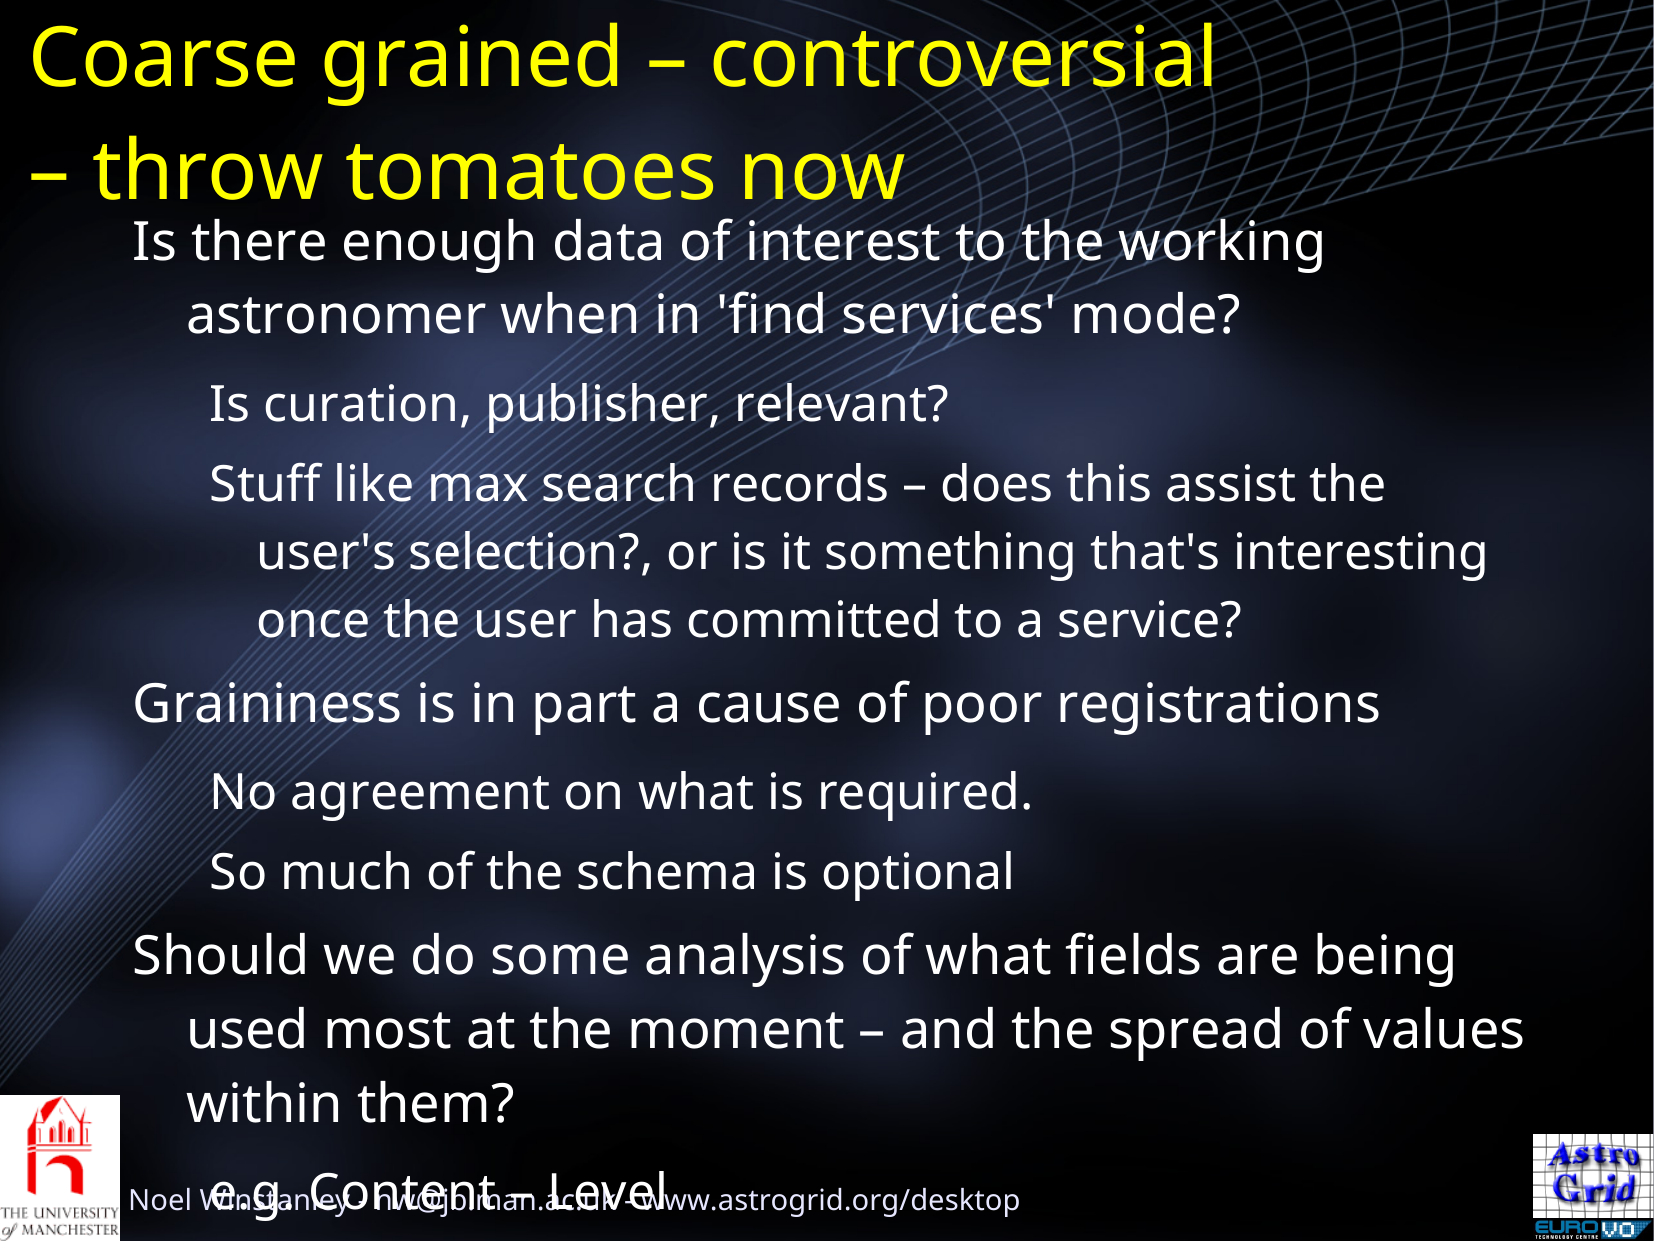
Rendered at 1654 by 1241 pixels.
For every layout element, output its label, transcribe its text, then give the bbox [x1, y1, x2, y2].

picture [0, 0, 1654, 1241]
list Is there enough data of interest to the working astronomer when in 'find services' mode? Is curation, publisher, relevant? Stuff like max search records – does this assist the user's selection?, or is it something that's interesting once the user has committed to a service? Graininess is in part a cause of poor registrations No agreement on what is required. So much of the schema is optional Should we do some analysis of what fields are being used most at the moment – and the spread of values within them? e.g. Content – Level [115, 201, 1536, 1230]
title Coarse grained – controversial – throw tomatoes now [28, 2, 1586, 220]
